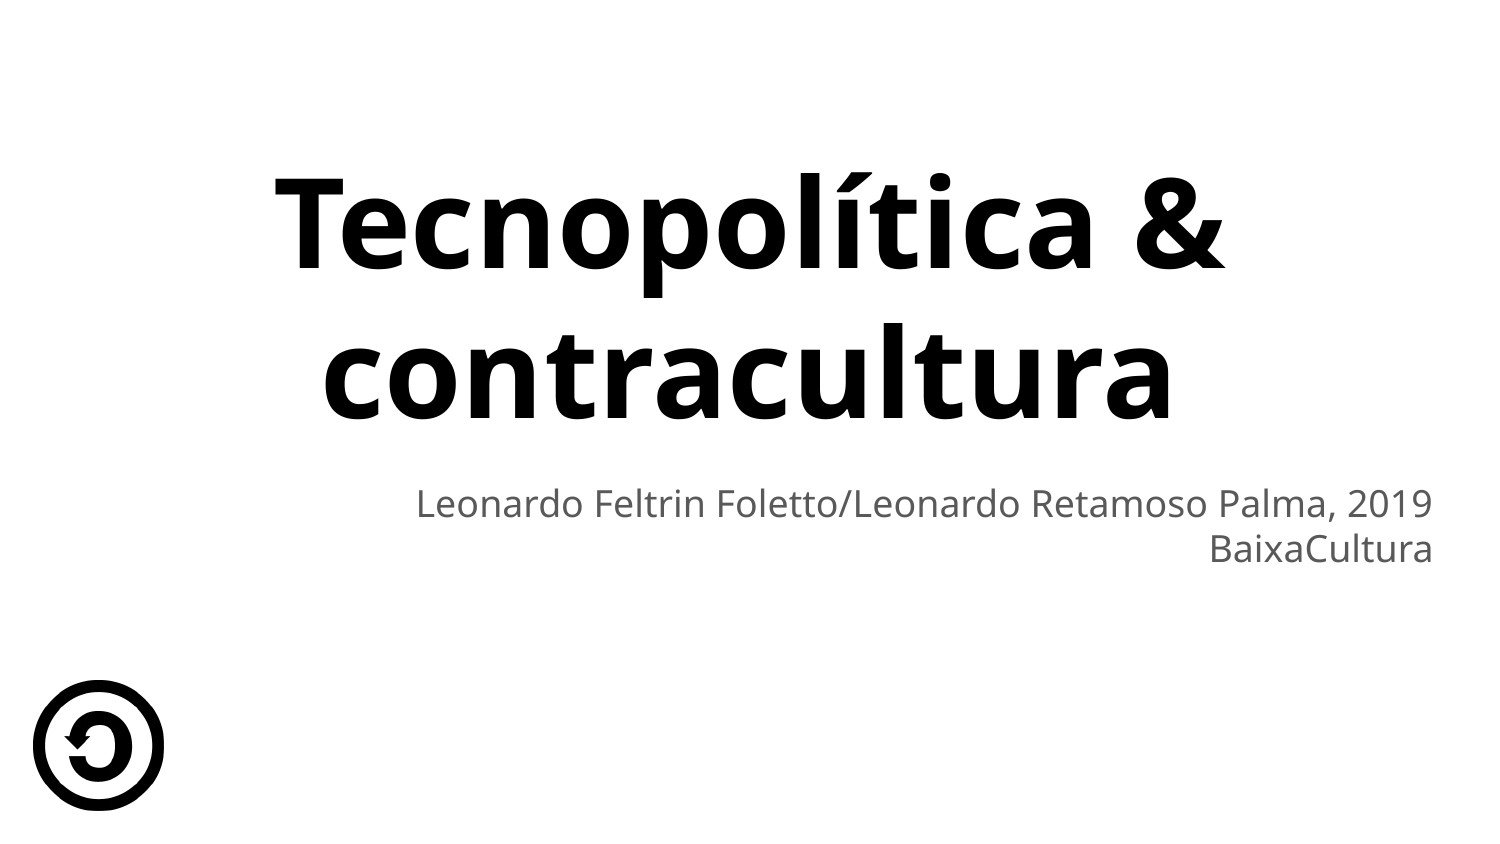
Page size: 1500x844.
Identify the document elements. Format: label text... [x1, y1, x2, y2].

title Tecnopolítica & contracultura [51, 122, 1449, 459]
picture [33, 680, 164, 811]
subtitle Leonardo Feltrin Foletto/Leonardo Retamoso Palma, 2019 BaixaCultura [51, 464, 1449, 595]
